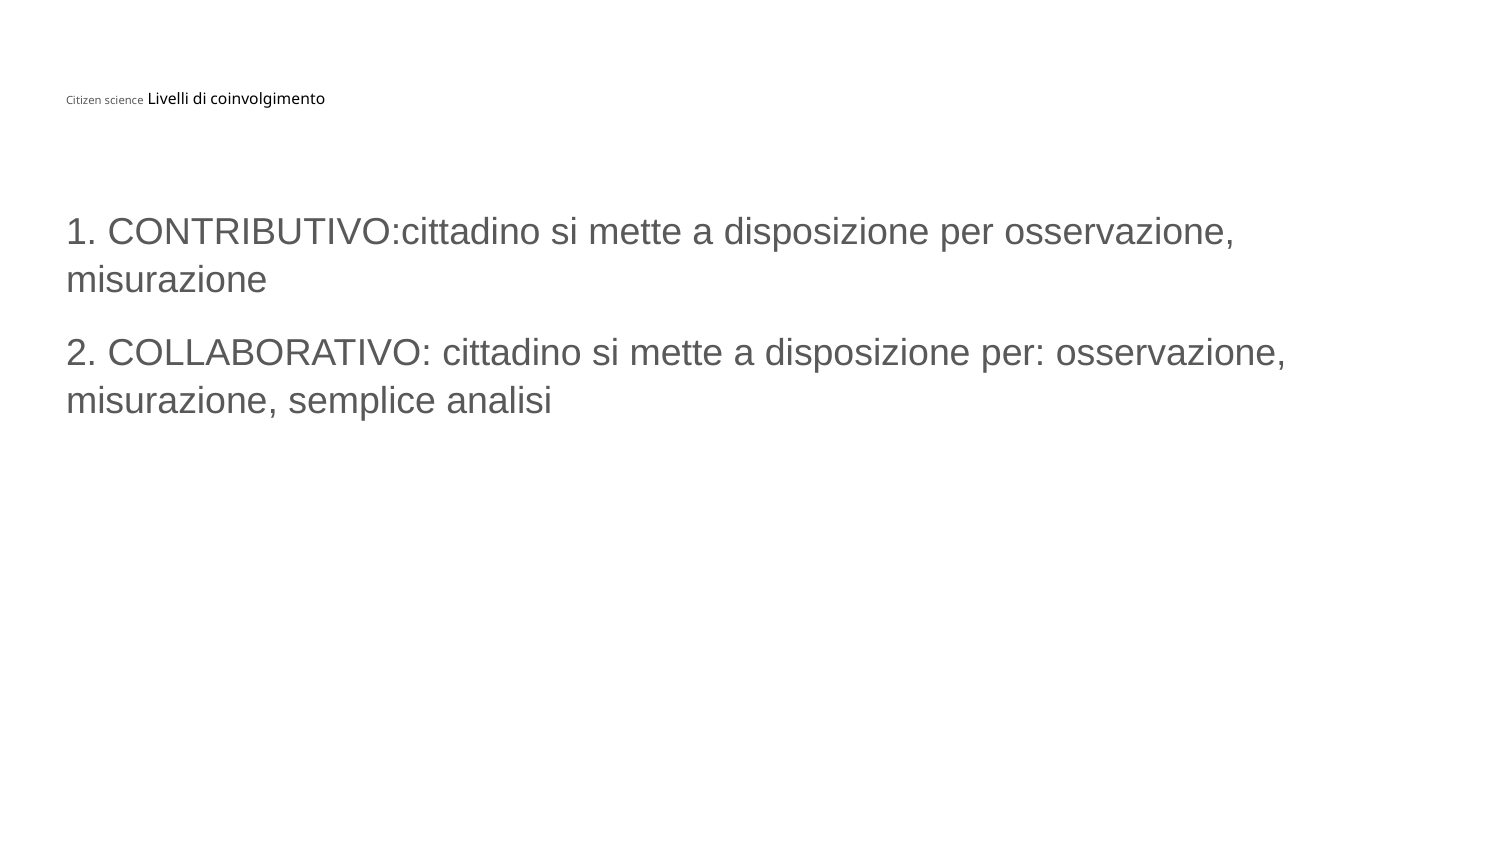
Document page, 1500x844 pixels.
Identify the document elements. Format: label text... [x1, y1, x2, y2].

list 1. CONTRIBUTIVO:cittadino si mette a disposizione per osservazione, misurazione 2. COLLABORATIVO: cittadino si mette a disposizione per: osservazione, misurazione, semplice analisi [51, 189, 1449, 750]
title Citizen science Livelli di coinvolgimento [51, 72, 1449, 167]
